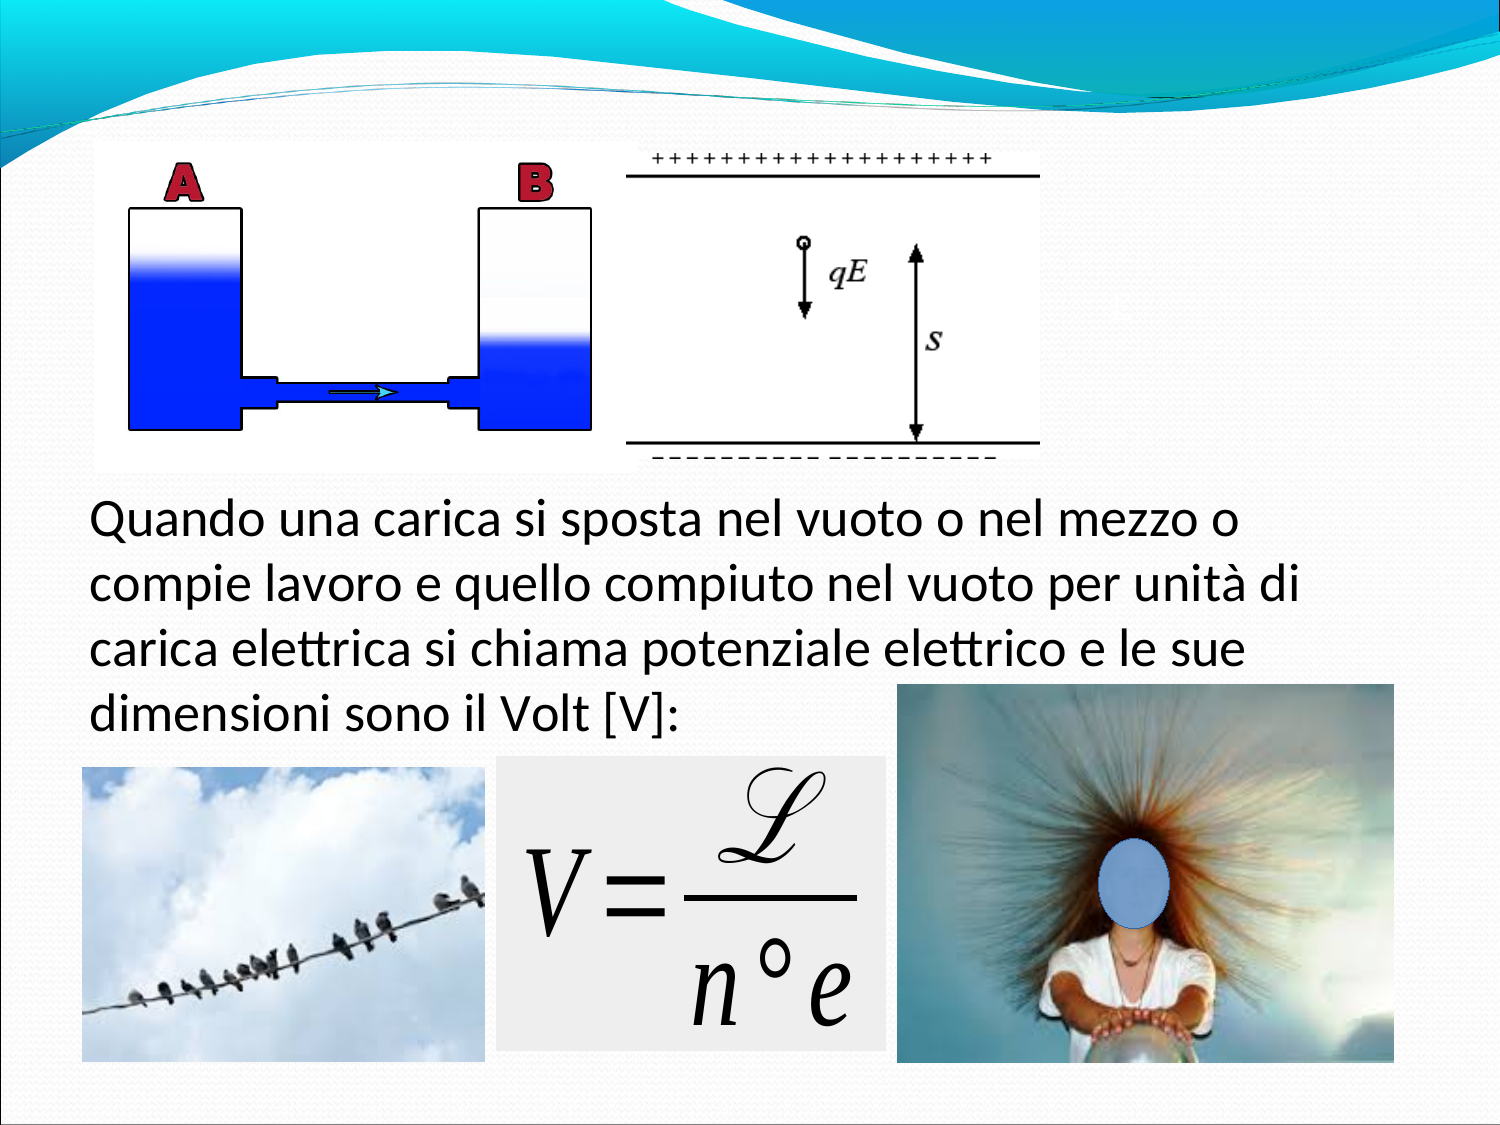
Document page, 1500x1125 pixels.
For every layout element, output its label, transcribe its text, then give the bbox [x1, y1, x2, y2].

text_box Quando una carica si sposta nel vuoto o nel mezzo o compie lavoro e quello compiuto nel vuoto per unità di carica elettrica si chiama potenziale elettrico e le sue dimensioni sono il Volt [V]: [75, 317, 1426, 1038]
text_box [1098, 838, 1170, 929]
chart [496, 755, 886, 1052]
picture [0, 0, 1500, 1125]
